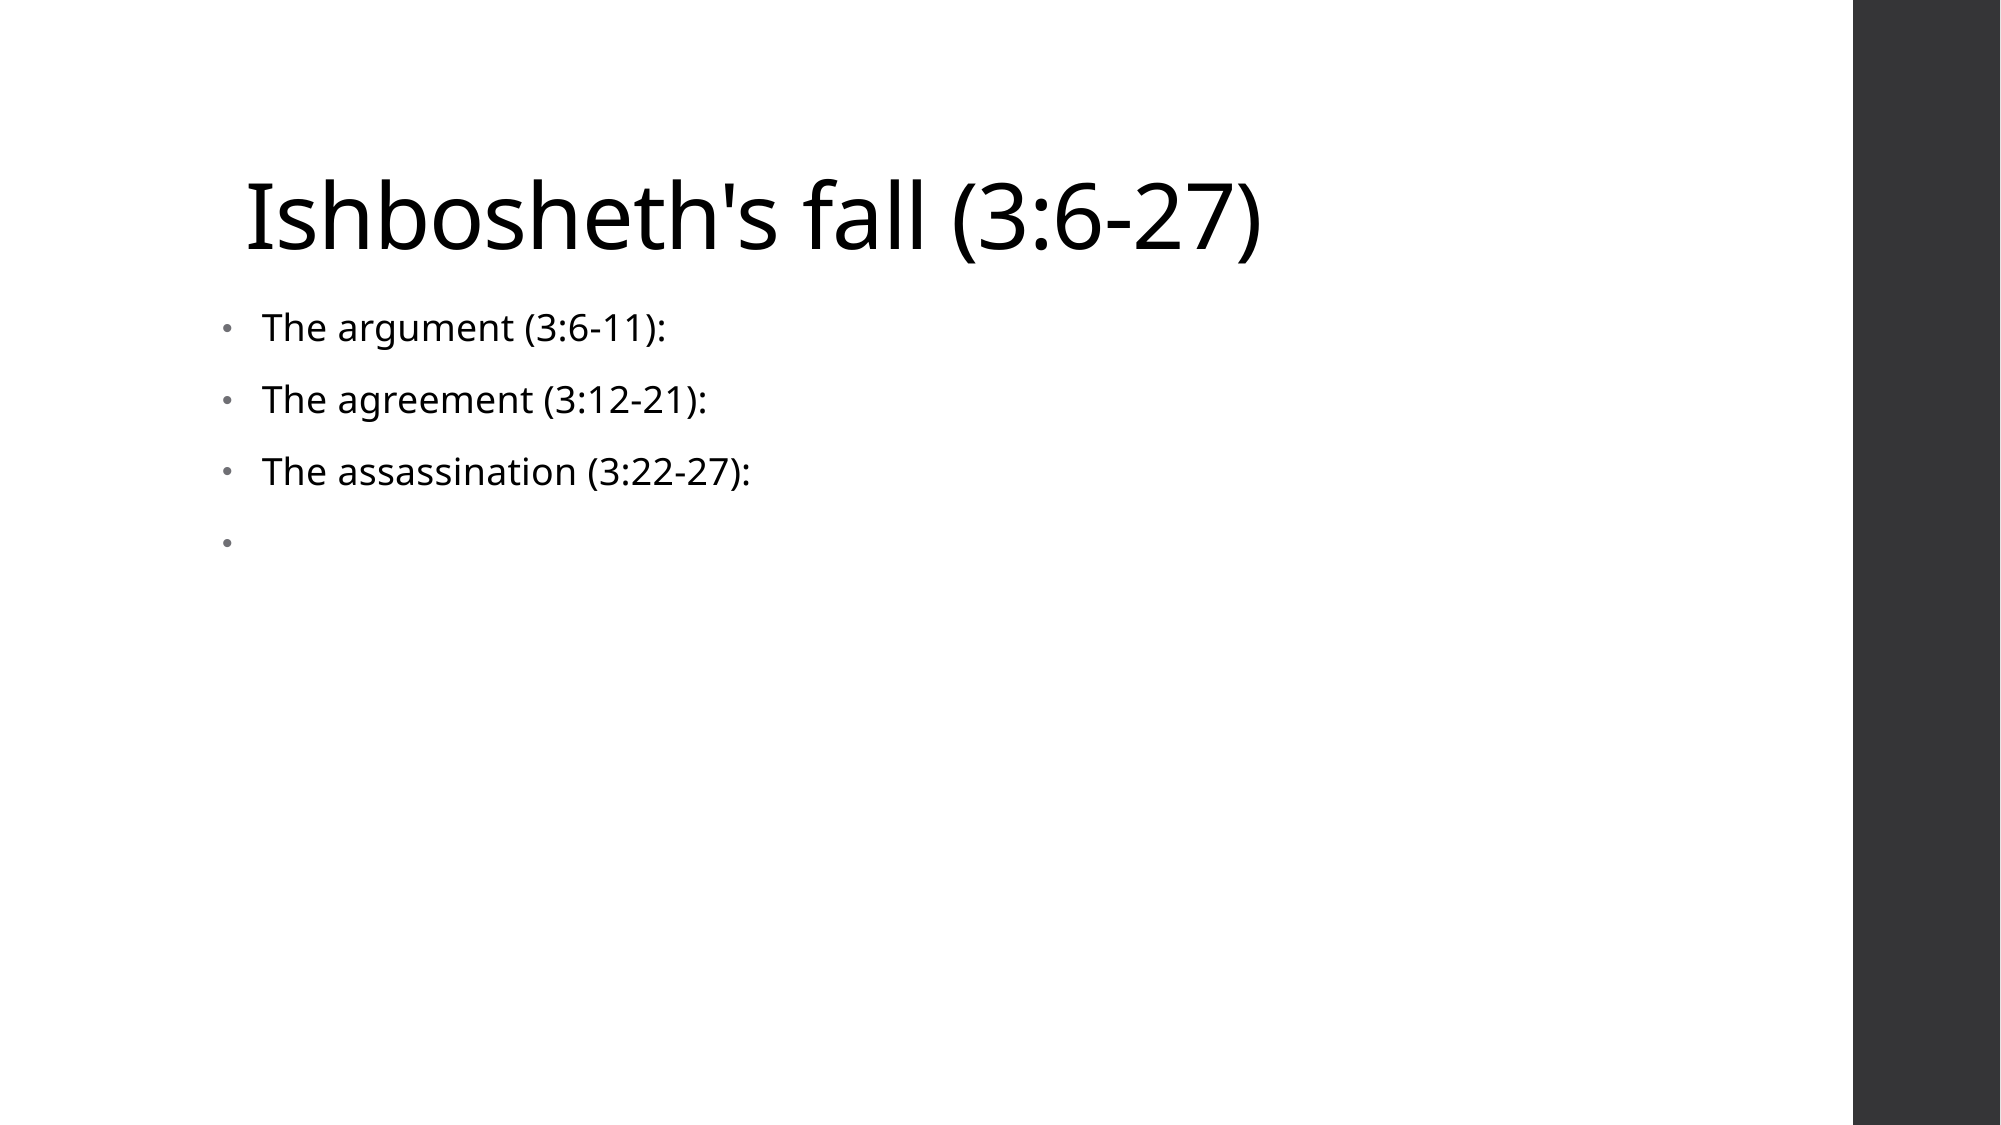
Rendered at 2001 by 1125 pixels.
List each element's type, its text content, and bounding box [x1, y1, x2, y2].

title Ishbosheth's fall (3:6-27) [206, 60, 1797, 278]
list The argument (3:6-11): The agreement (3:12-21): The assassination (3:22-27): [206, 299, 1617, 1014]
